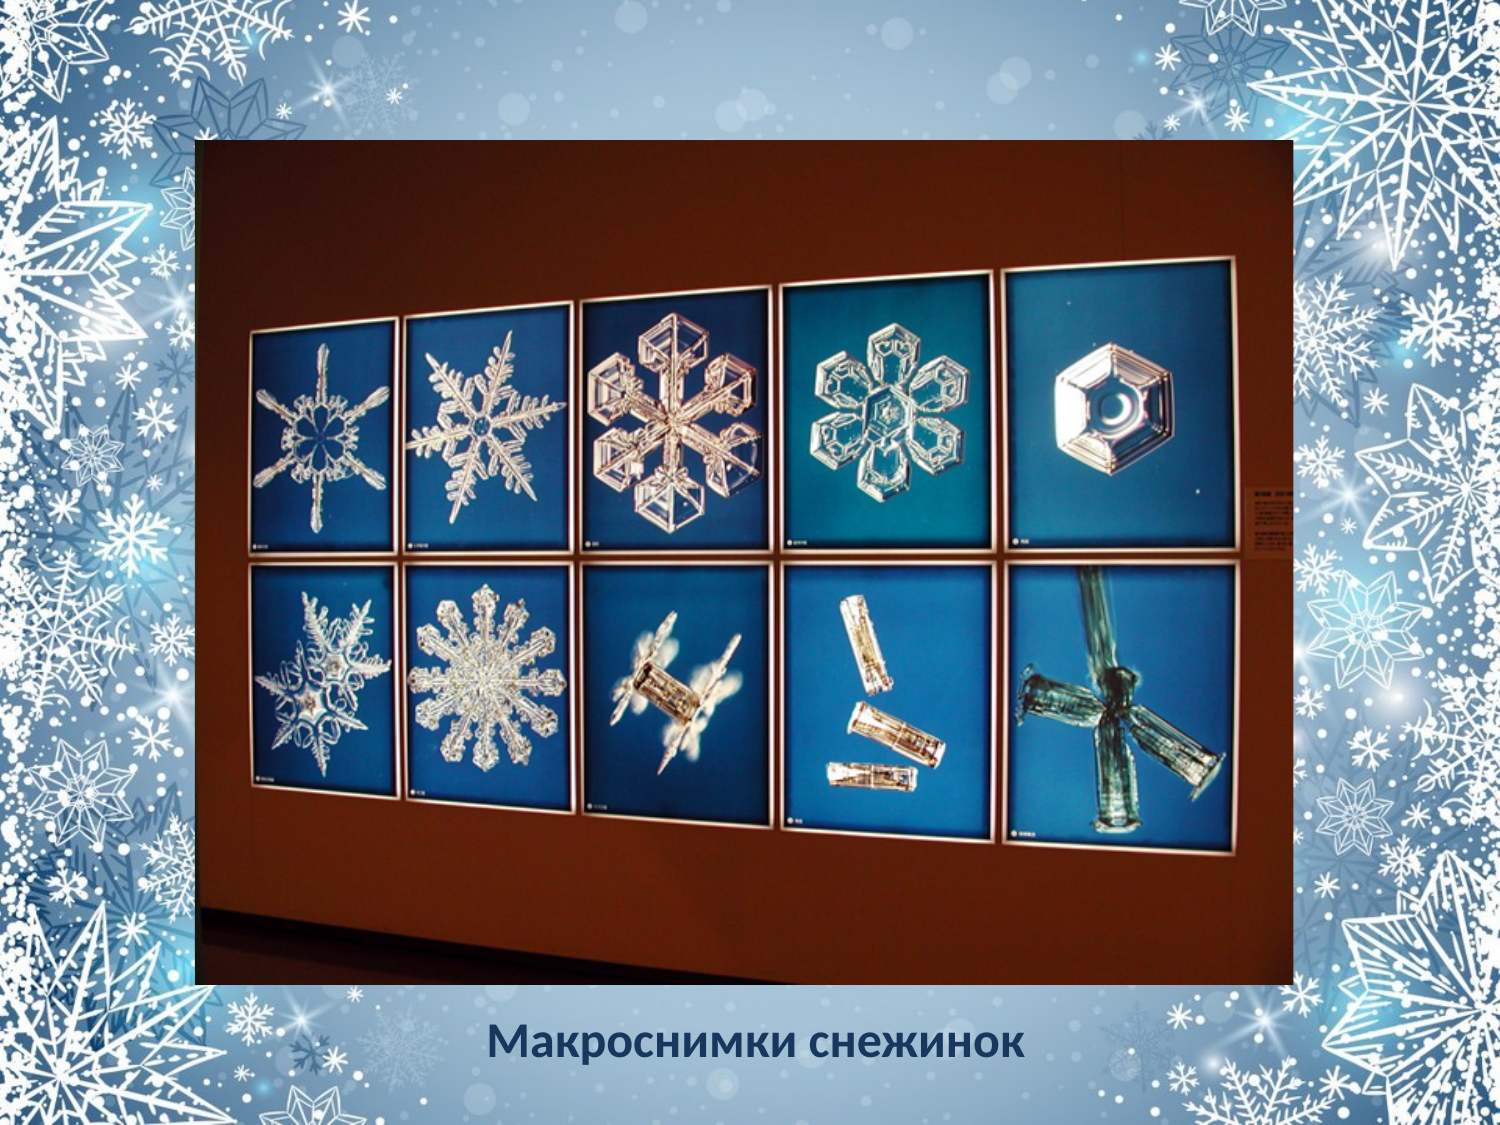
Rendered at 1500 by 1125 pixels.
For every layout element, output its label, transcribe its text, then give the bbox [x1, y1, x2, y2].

text_box Макроснимки снежинок [324, 999, 1188, 1076]
picture [0, 0, 1500, 1125]
